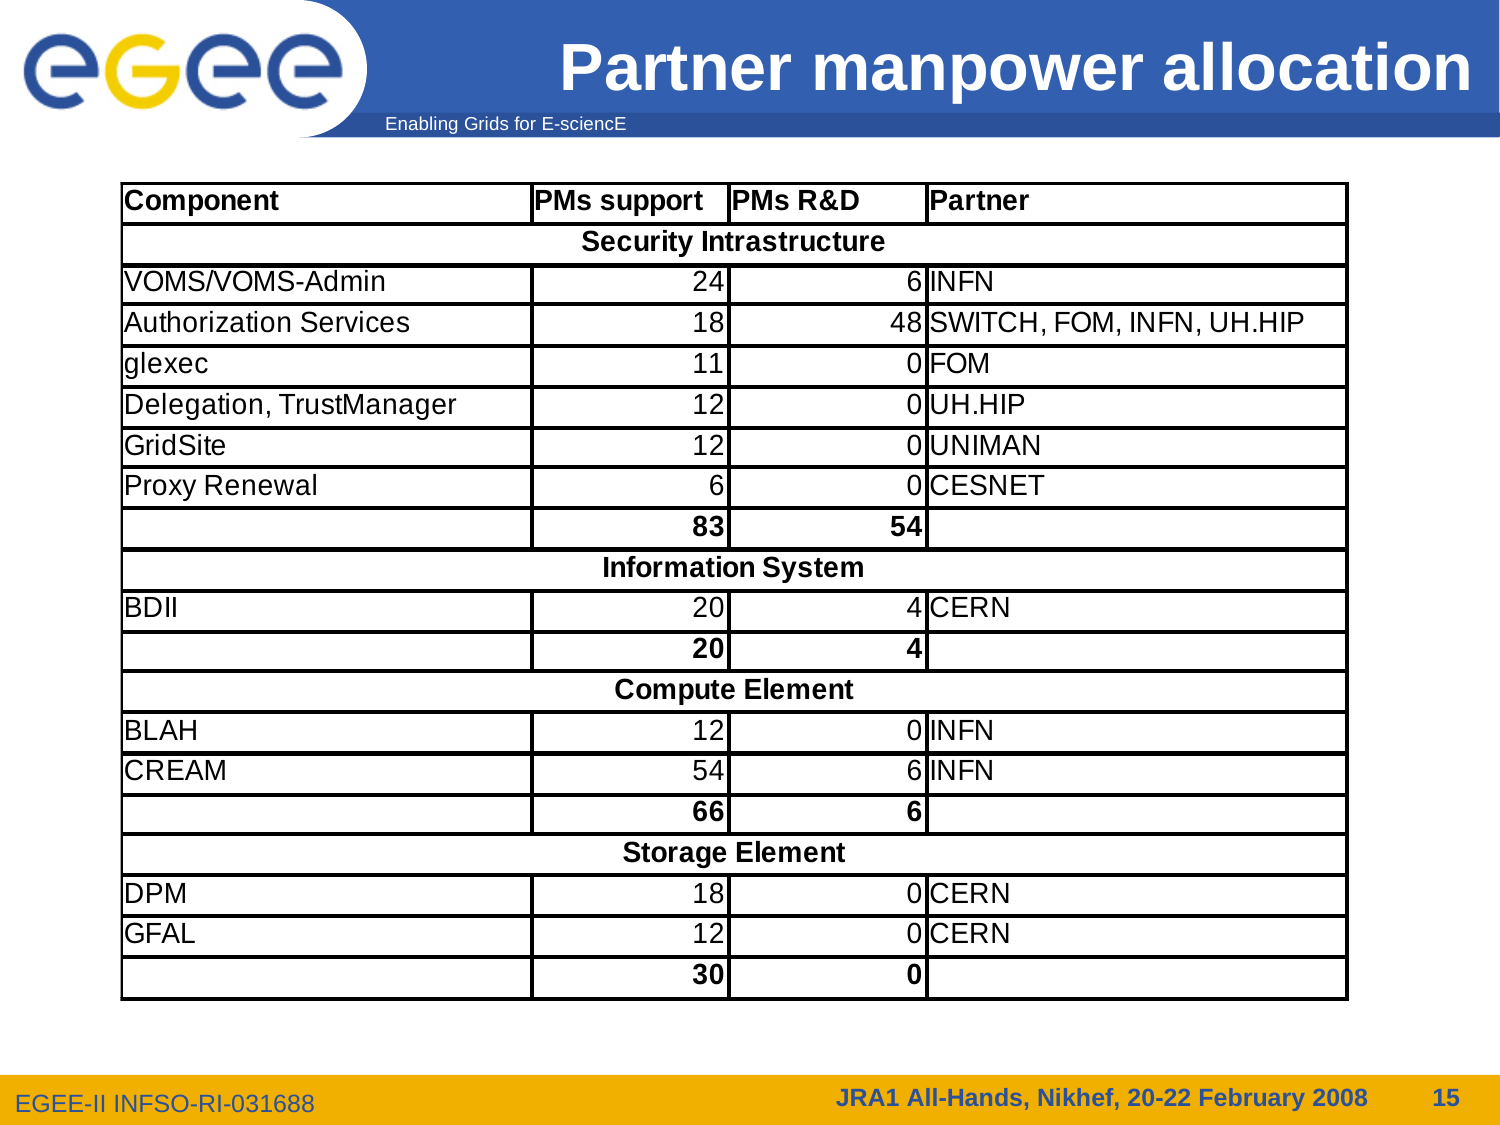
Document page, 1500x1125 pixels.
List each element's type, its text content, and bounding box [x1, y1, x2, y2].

picture [18, 30, 349, 112]
title Partner manpower allocation [369, 0, 1475, 148]
chart [120, 182, 1351, 1002]
